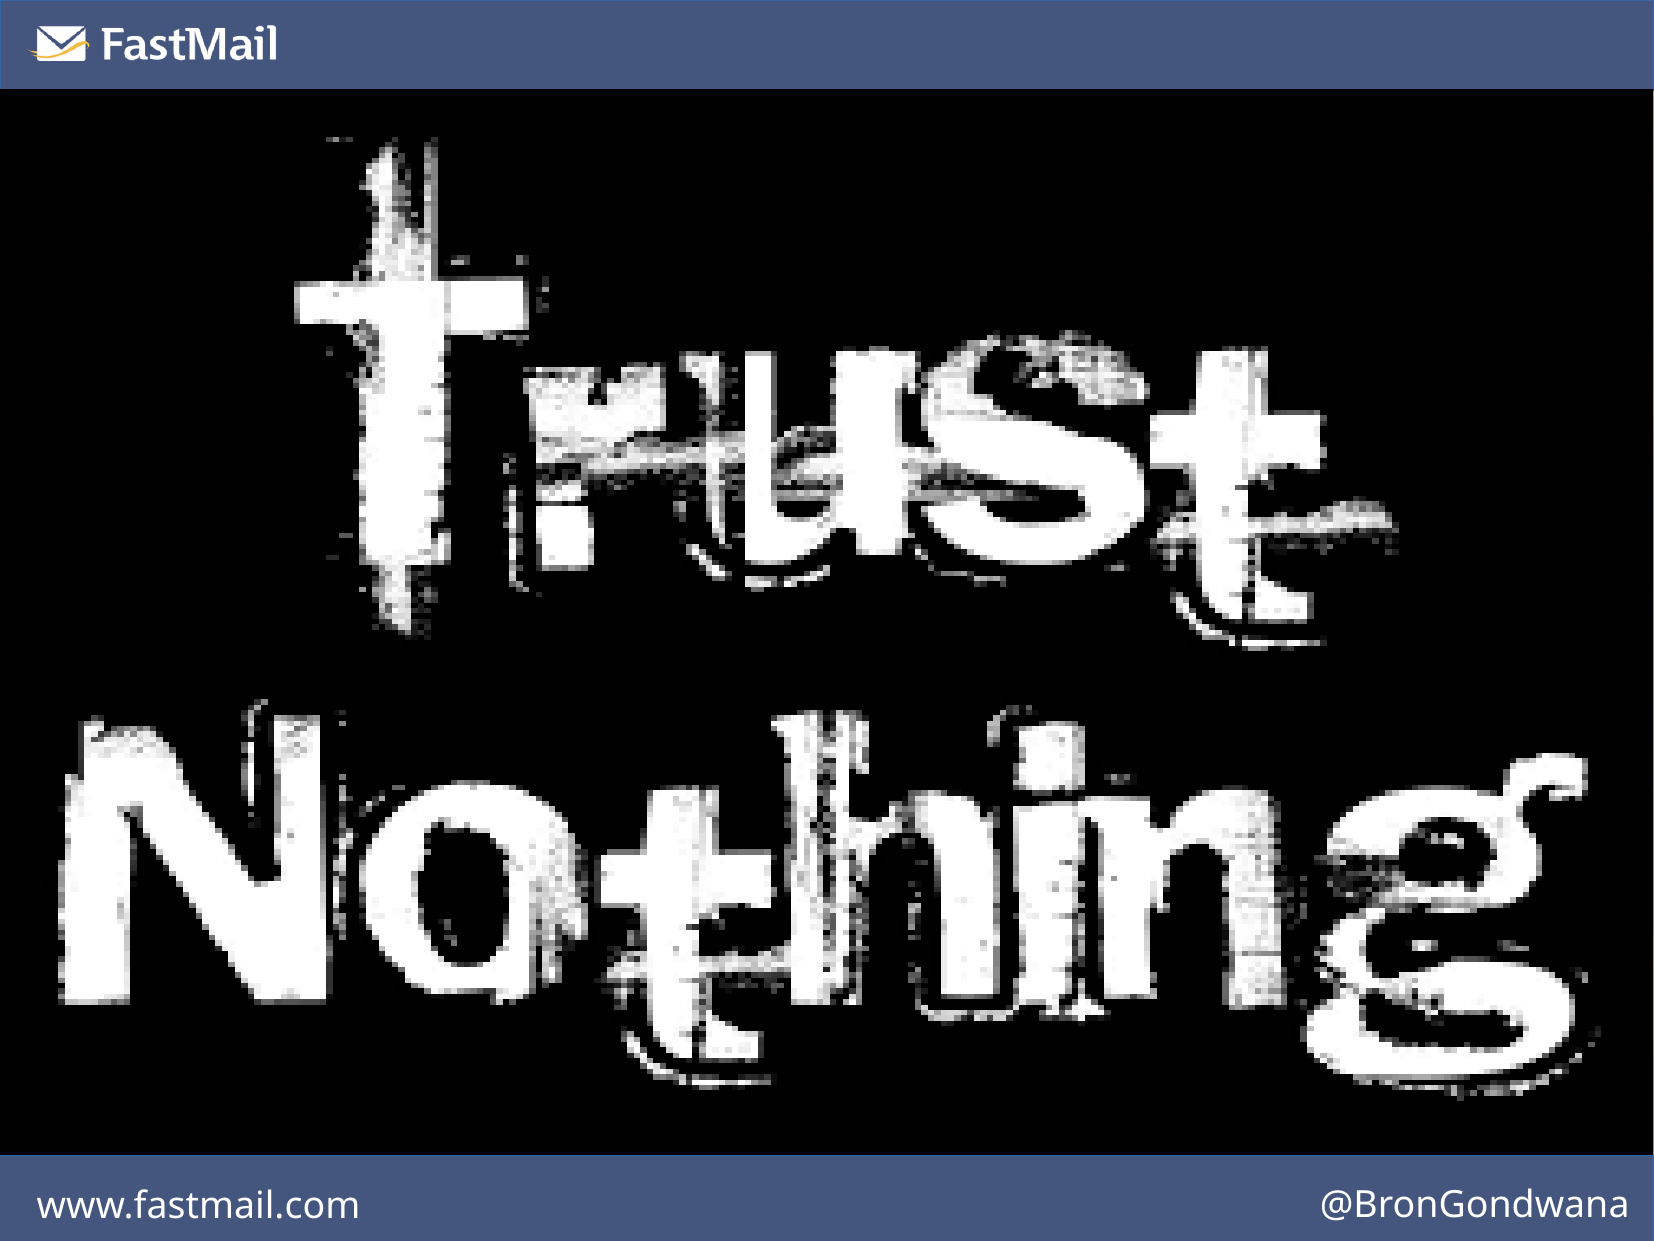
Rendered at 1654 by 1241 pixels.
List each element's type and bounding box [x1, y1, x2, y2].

picture [0, 89, 1654, 1156]
picture [26, 8, 302, 78]
